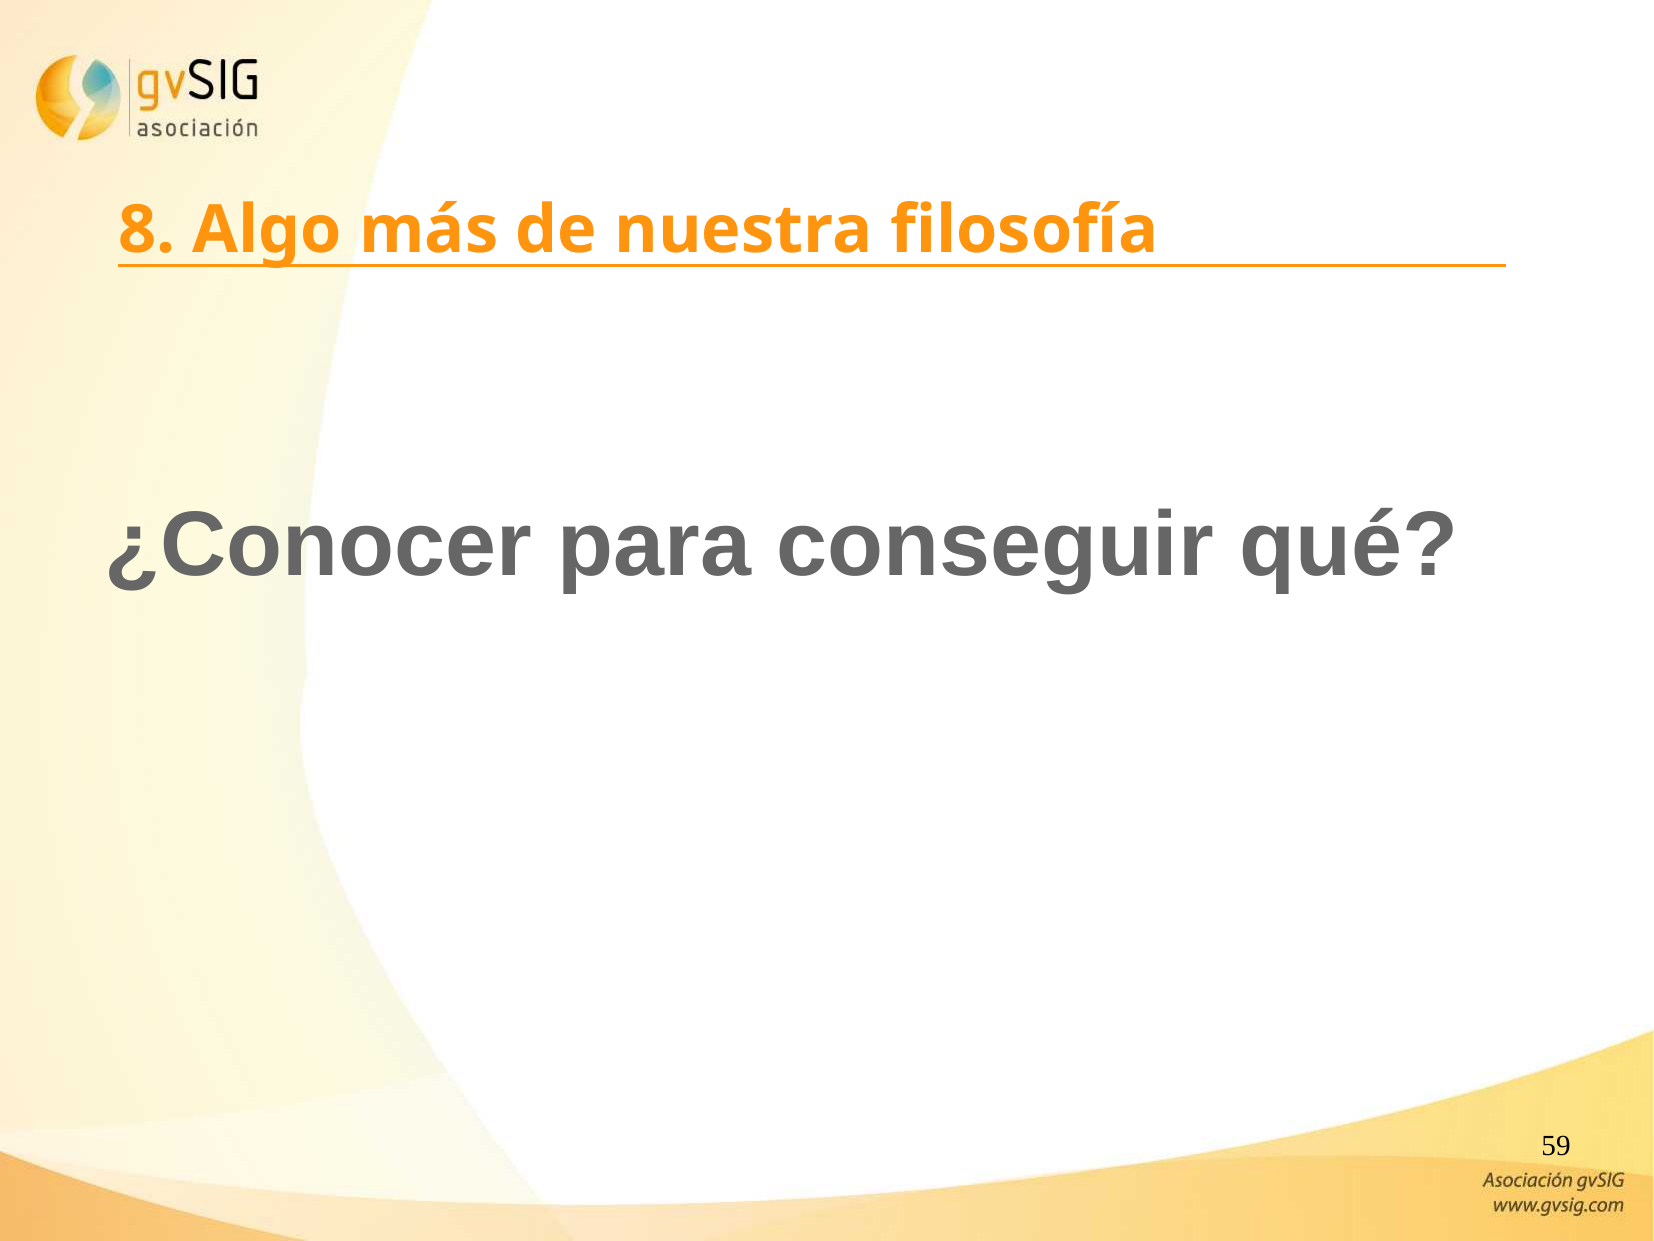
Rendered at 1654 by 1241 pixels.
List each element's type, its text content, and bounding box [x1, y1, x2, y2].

picture [0, 0, 1654, 1241]
text_box ¿Conocer para conseguir qué? [29, 442, 1536, 603]
title 8. Algo más de nuestra filosofía [118, 177, 1607, 276]
